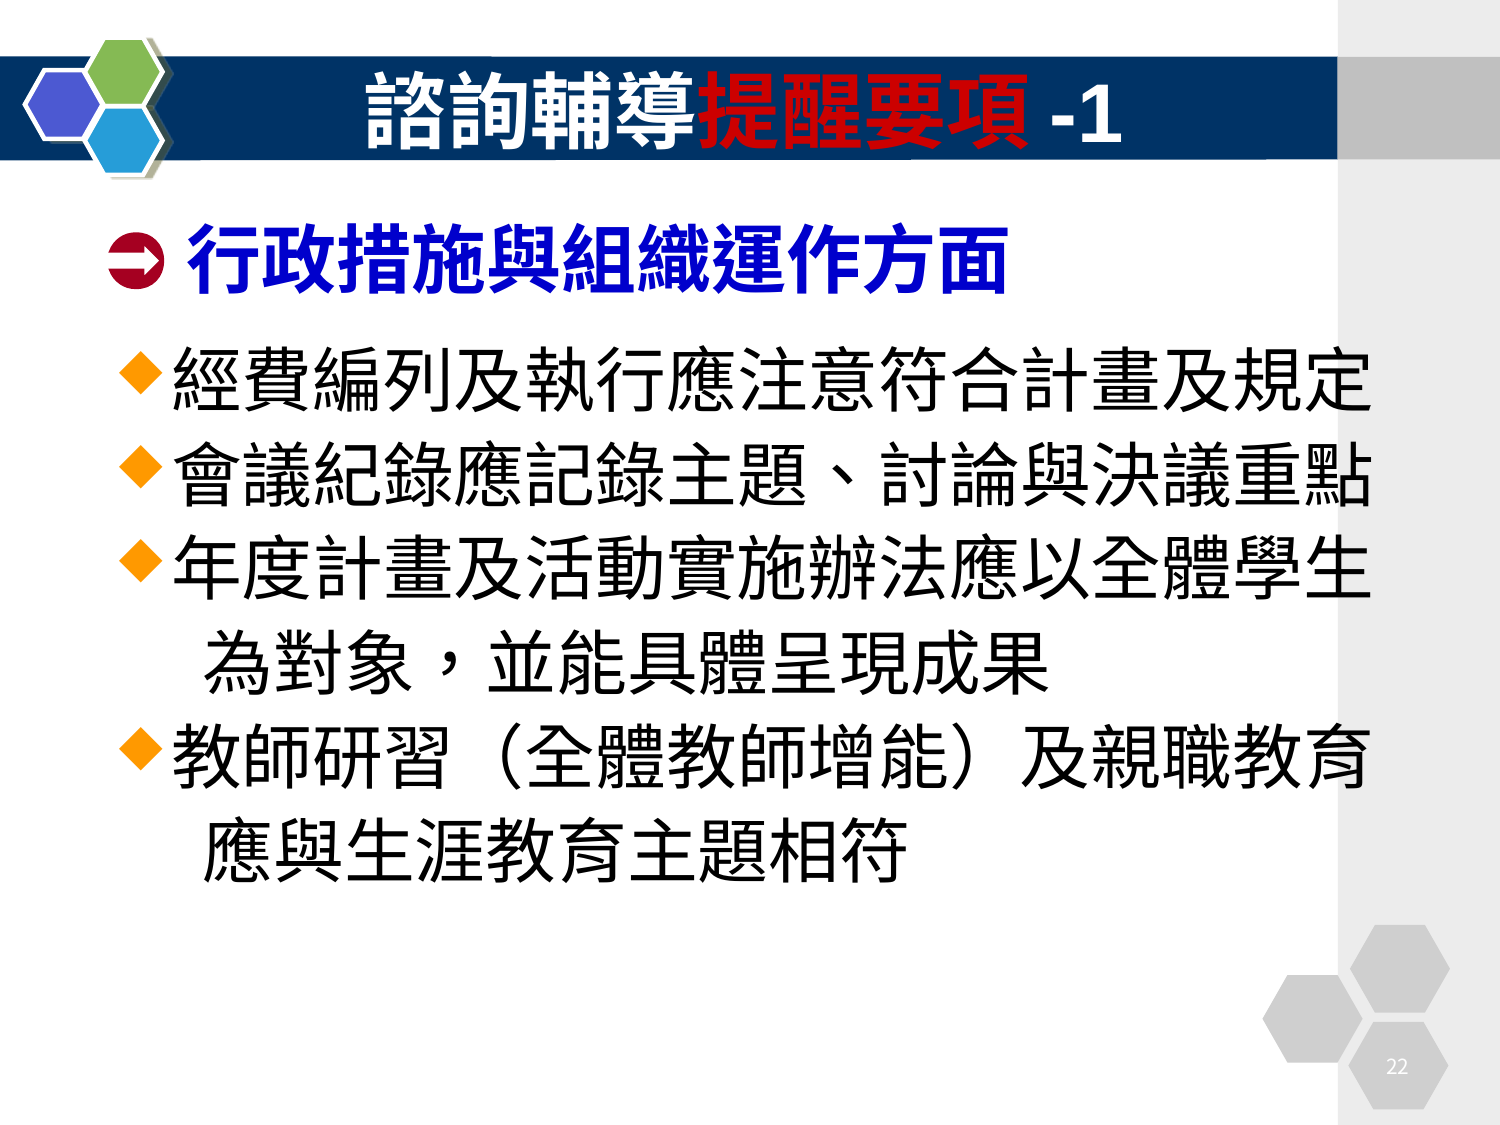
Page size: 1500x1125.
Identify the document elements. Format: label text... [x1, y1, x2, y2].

text_box 行政措施與組織運作方面 [87, 205, 1150, 311]
text_box 諮詢輔導提醒要項-1 [187, 62, 1300, 155]
list 經費編列及執行應注意符合計畫及規定 會議紀錄應記錄主題、討論與決議重點 年度計畫及活動實施辦法應以全體學生 為對象，並能具體呈現成果 教師研習（全體教師增能）及親職教育 應與生涯教育主題相符 [99, 338, 1500, 1125]
